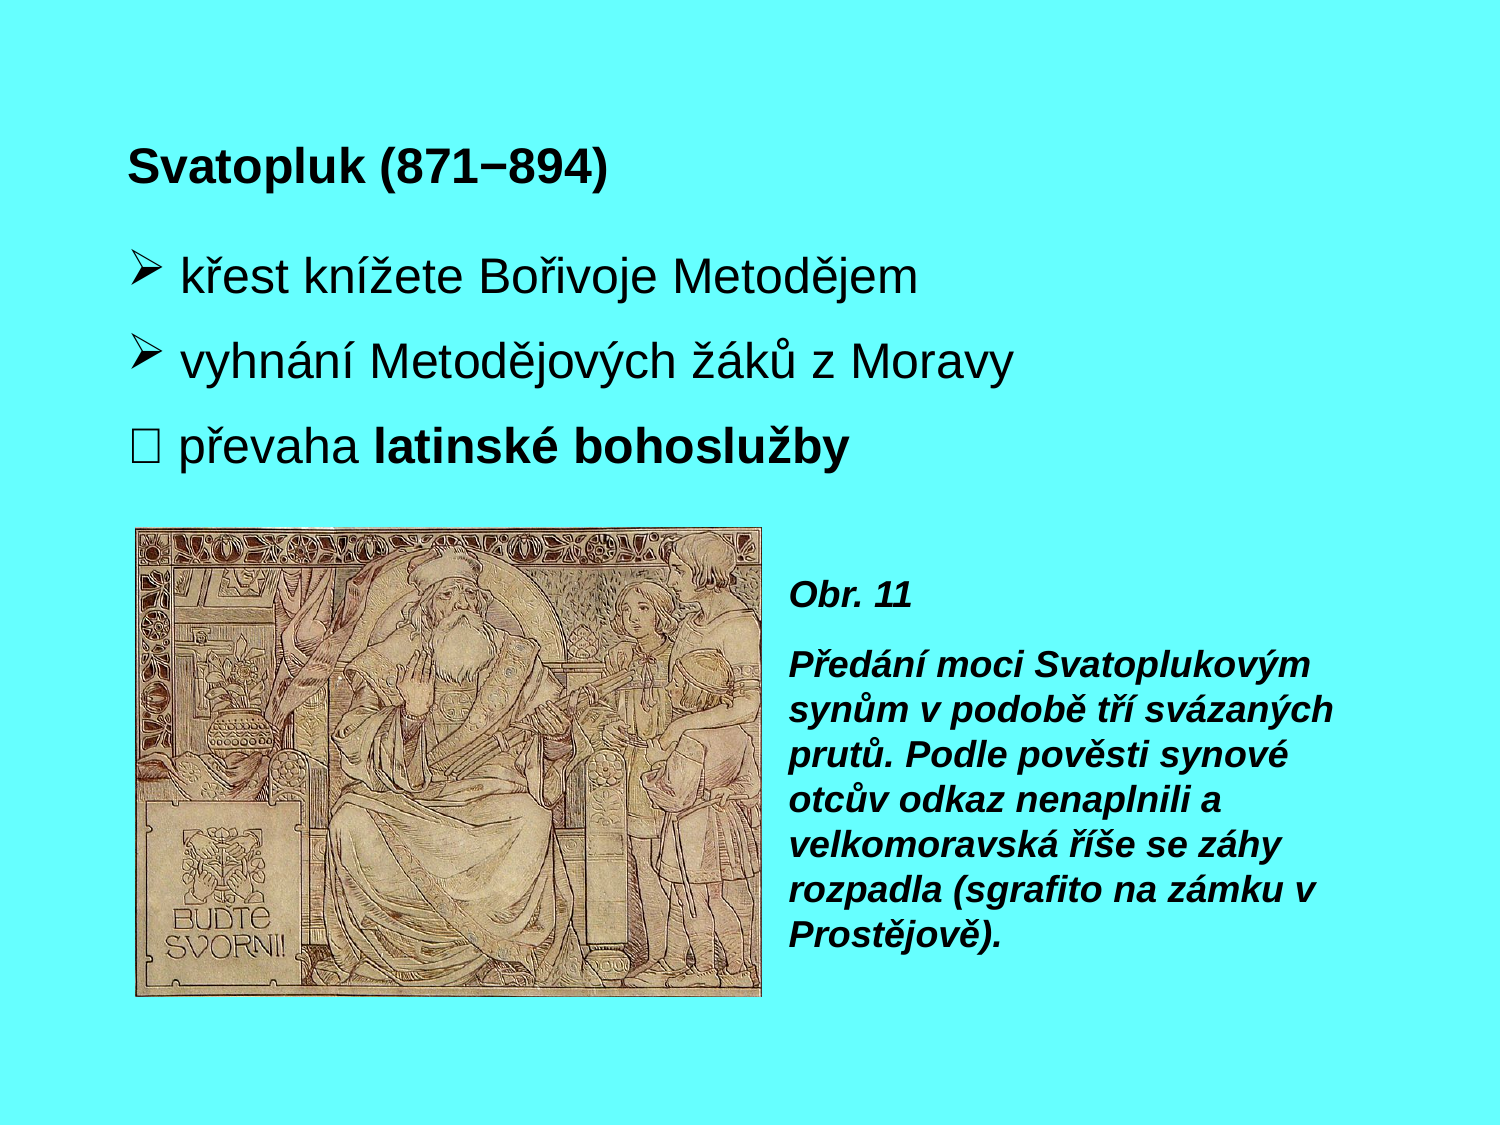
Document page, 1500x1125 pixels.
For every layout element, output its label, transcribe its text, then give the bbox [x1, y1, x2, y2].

text_box Obr. 11 Předání moci Svatoplukovým synům v podobě tří svázaných prutů. Podle pověsti synové otcův odkaz nenaplnili a velkomoravská říše se záhy rozpadla (sgrafito na zámku v Prostějově). [773, 562, 1412, 963]
picture [135, 527, 762, 997]
text_box Svatopluk (871−894) křest knížete Bořivoje Metodějem vyhnání Metodějových žáků z Moravy  převaha latinské bohoslužby [112, 125, 1377, 481]
